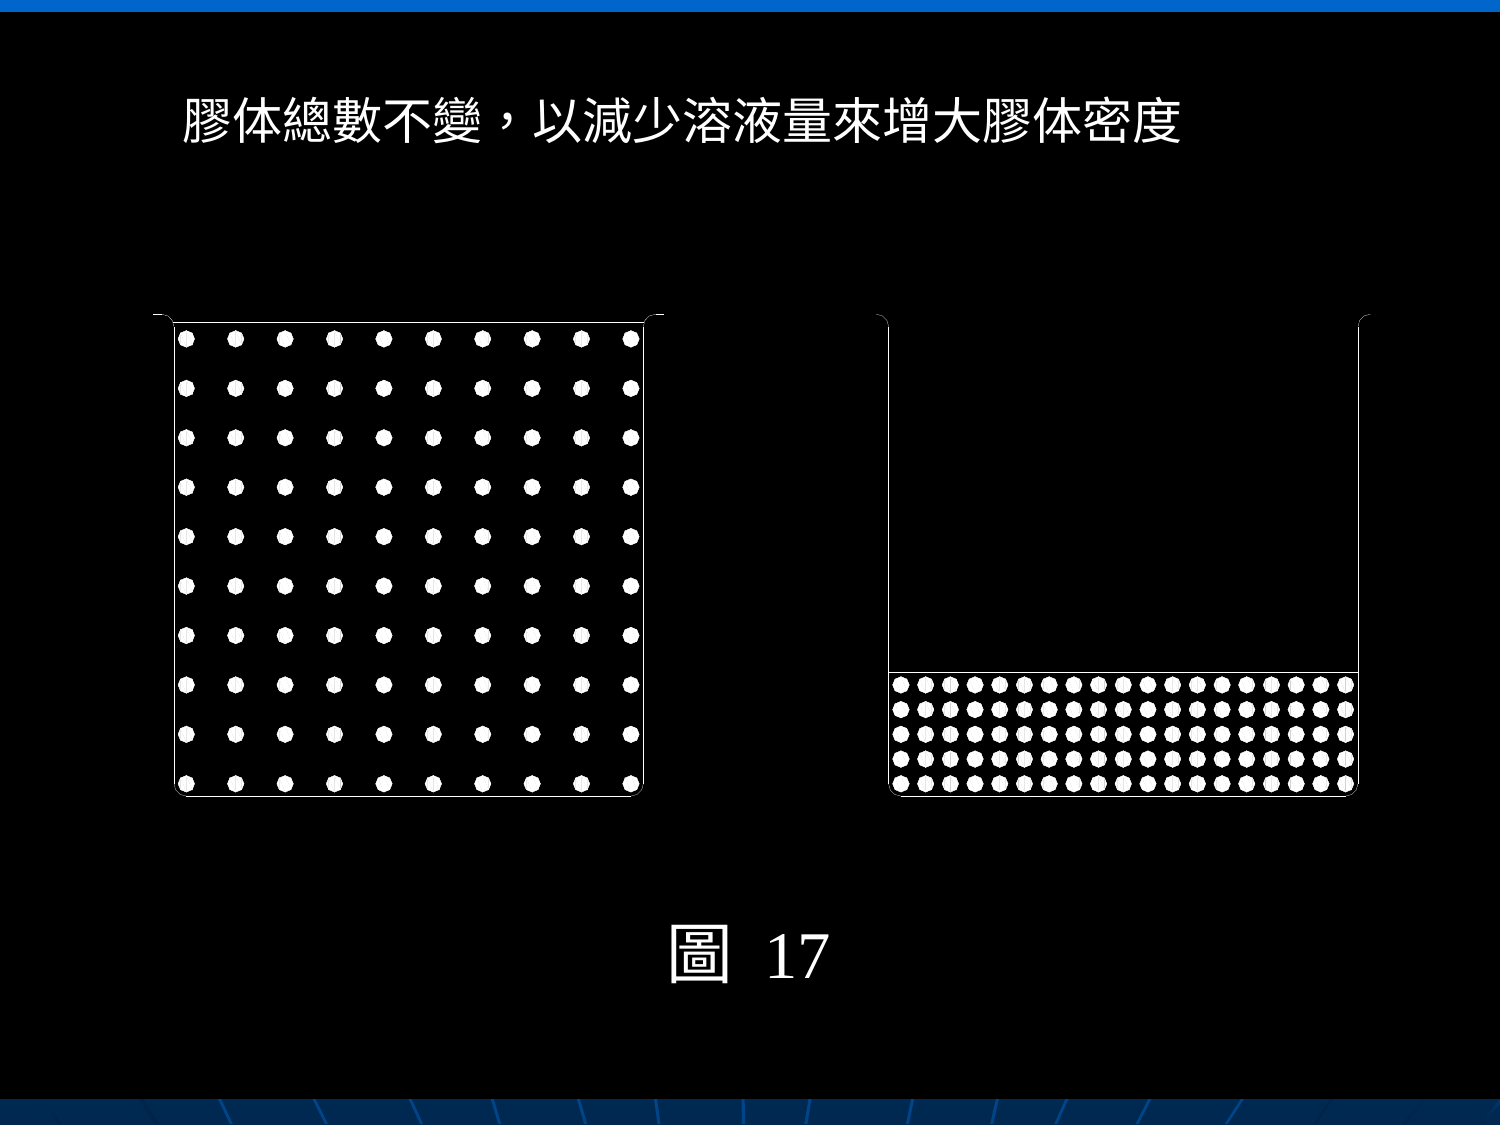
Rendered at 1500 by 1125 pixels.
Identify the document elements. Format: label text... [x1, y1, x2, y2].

chart [0, 11, 1500, 1099]
text_box 膠体總數不變，以減少溶液量來增大膠体密度 [167, 81, 1198, 158]
text_box 圖 17 [652, 904, 847, 1000]
